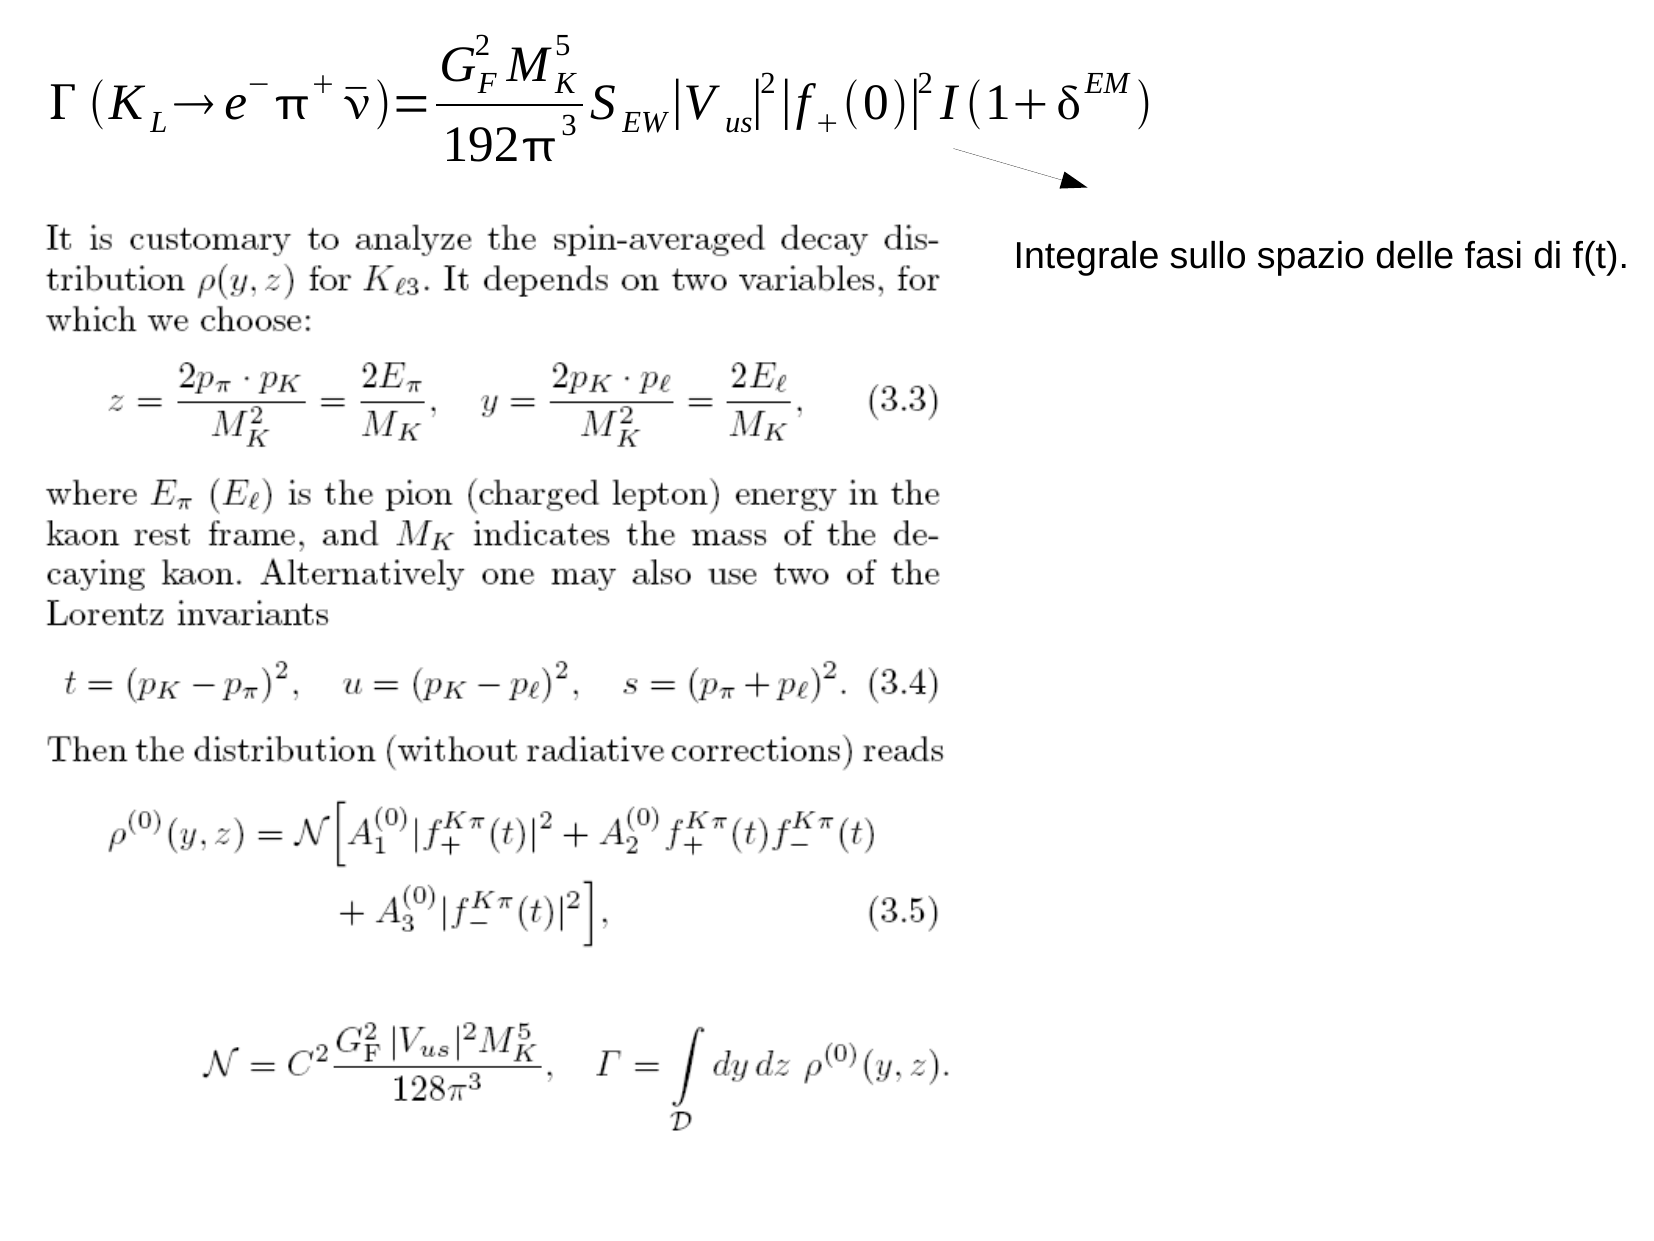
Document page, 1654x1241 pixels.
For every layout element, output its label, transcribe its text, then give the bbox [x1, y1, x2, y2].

picture [26, 189, 1007, 957]
picture [162, 999, 986, 1148]
chart [34, 30, 1164, 173]
text_box Integrale sullo spazio delle fasi di f(t). [1007, 227, 1654, 285]
